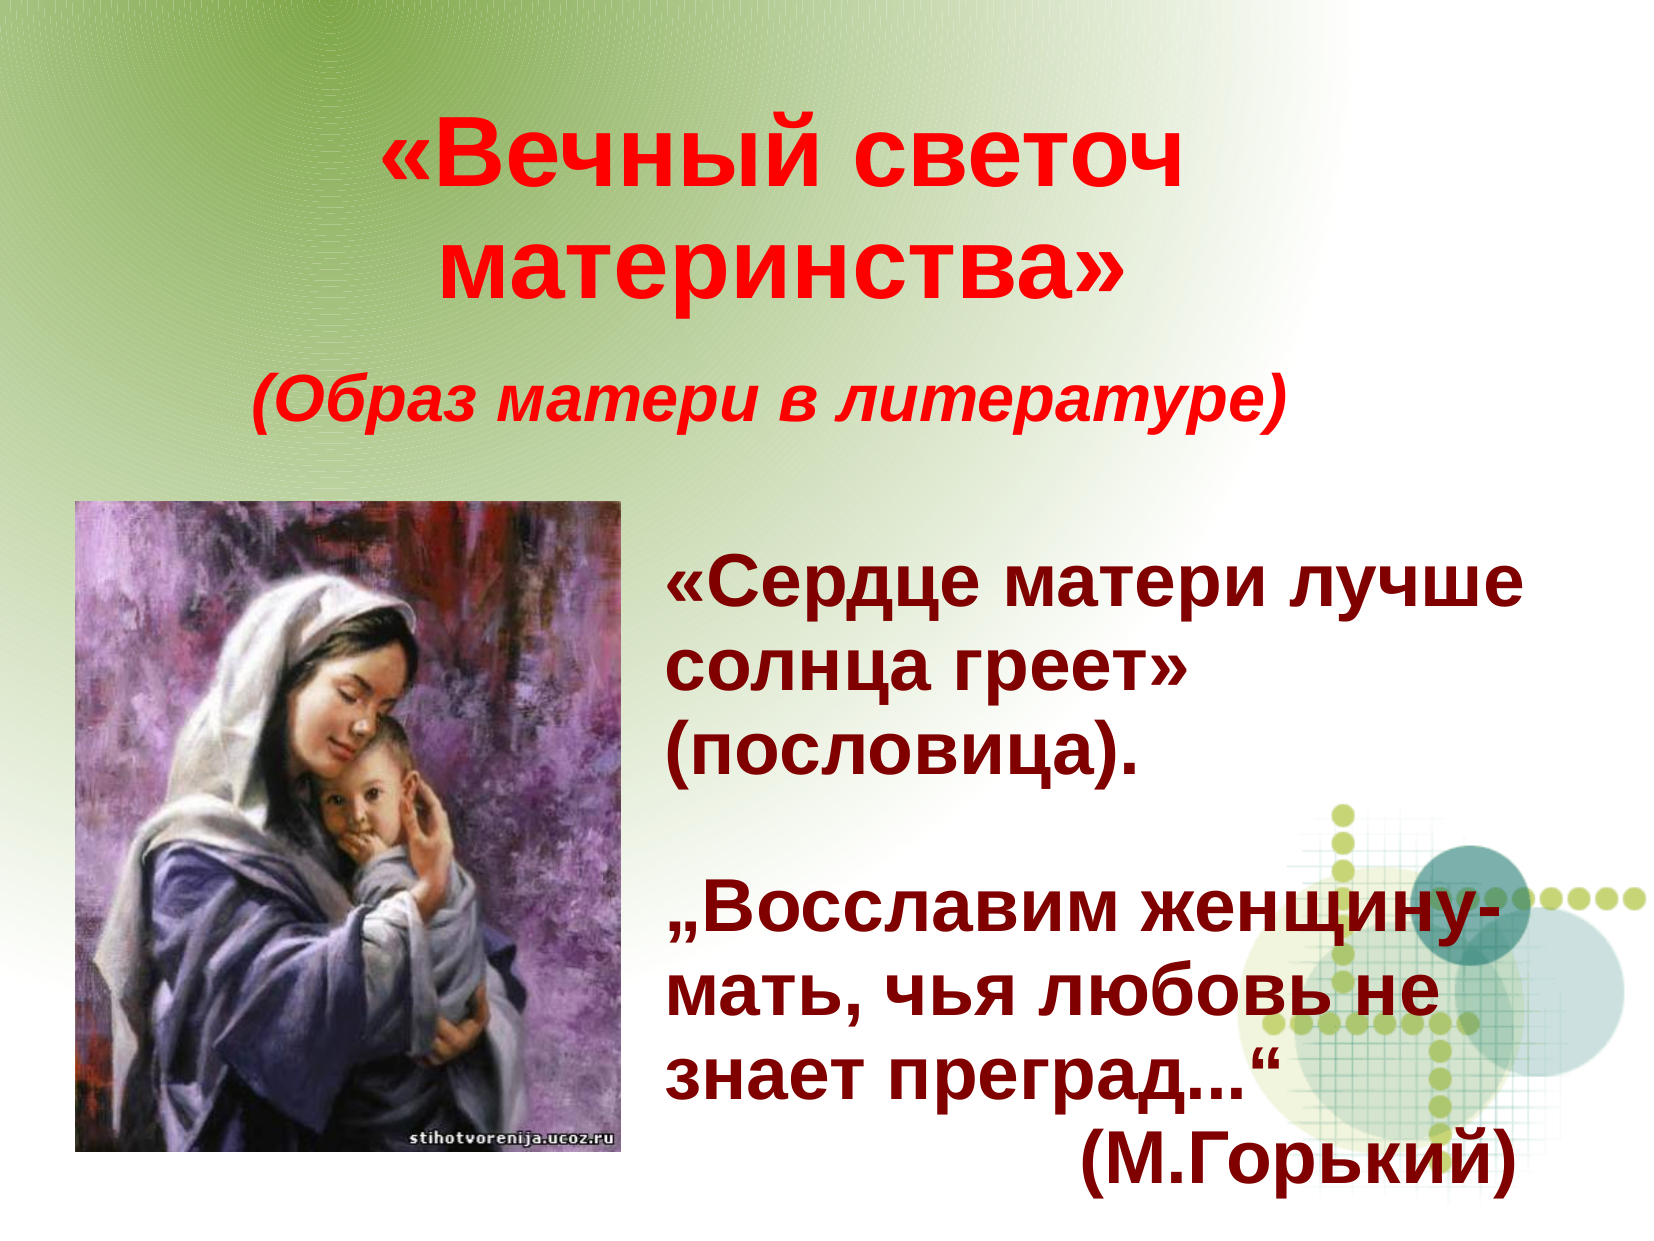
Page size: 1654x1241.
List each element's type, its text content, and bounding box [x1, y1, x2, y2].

text_box „Восславим женщину-мать, чья любовь не знает преград...“ (М.Горький) [649, 856, 1625, 1208]
text_box (Образ матери в литературе) [236, 353, 1418, 443]
picture [1224, 792, 1654, 1211]
text_box «Вечный светоч материнства» [265, 88, 1300, 327]
picture [75, 501, 621, 1152]
text_box «Сердце матери лучше солнца греет» (пословица). [649, 531, 1595, 856]
